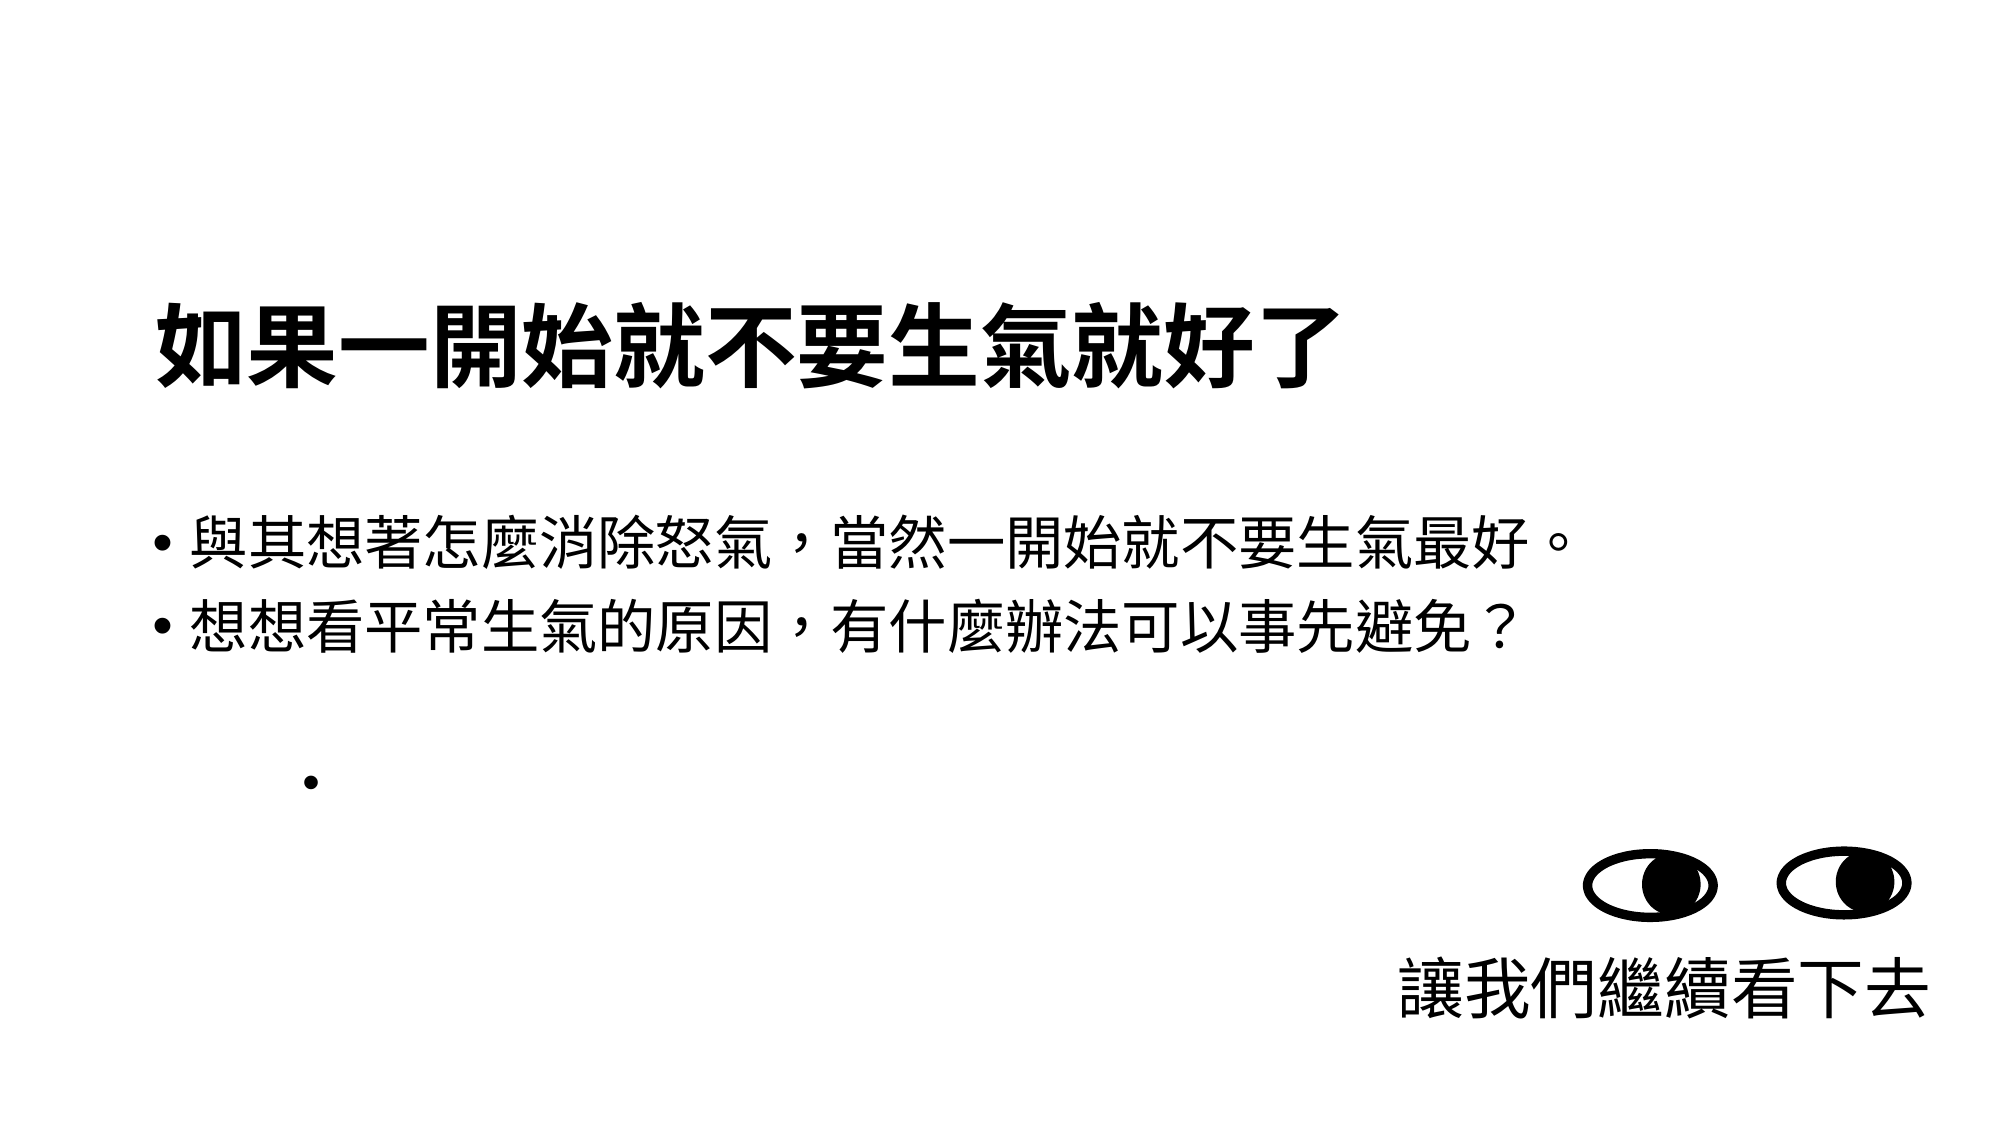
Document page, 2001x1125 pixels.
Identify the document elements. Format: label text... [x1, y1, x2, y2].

text_box 讓我們繼續看下去 [1382, 939, 1947, 1035]
list 與其想著怎麼消除怒氣，當然一開始就不要生氣最好。 想想看平常生氣的原因，有什麼辦法可以事先避免？ [137, 506, 1863, 698]
text_box [1781, 851, 1907, 915]
text_box [1587, 853, 1714, 918]
title 如果一開始就不要生氣就好了 [140, 241, 1866, 460]
